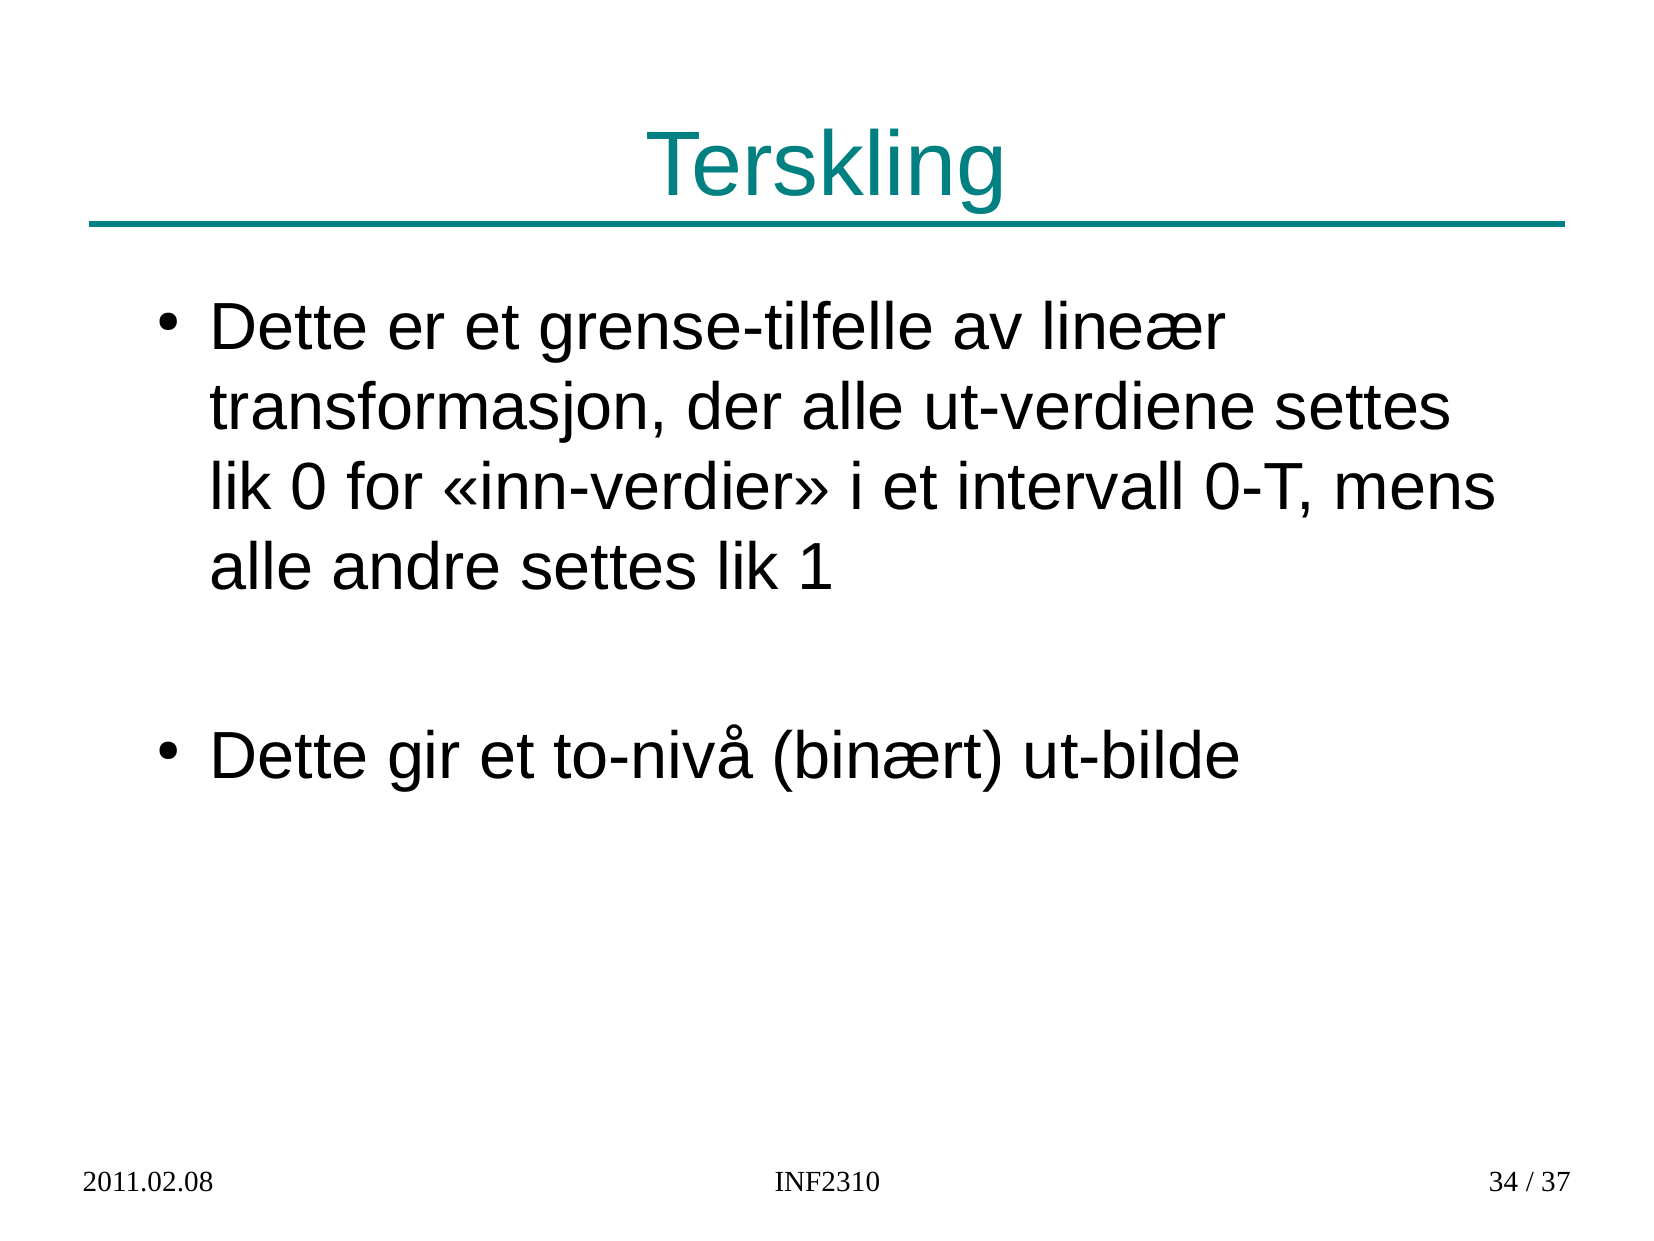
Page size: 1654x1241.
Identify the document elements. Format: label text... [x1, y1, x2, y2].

title Terskling [123, 68, 1530, 249]
list Dette er et grense-tilfelle av lineær transformasjon, der alle ut-verdiene settes lik 0 for «inn-verdier» i et intervall 0-T, mens alle andre settes lik 1 Dette gir et to-nivå (binært) ut-bilde [123, 275, 1530, 1144]
